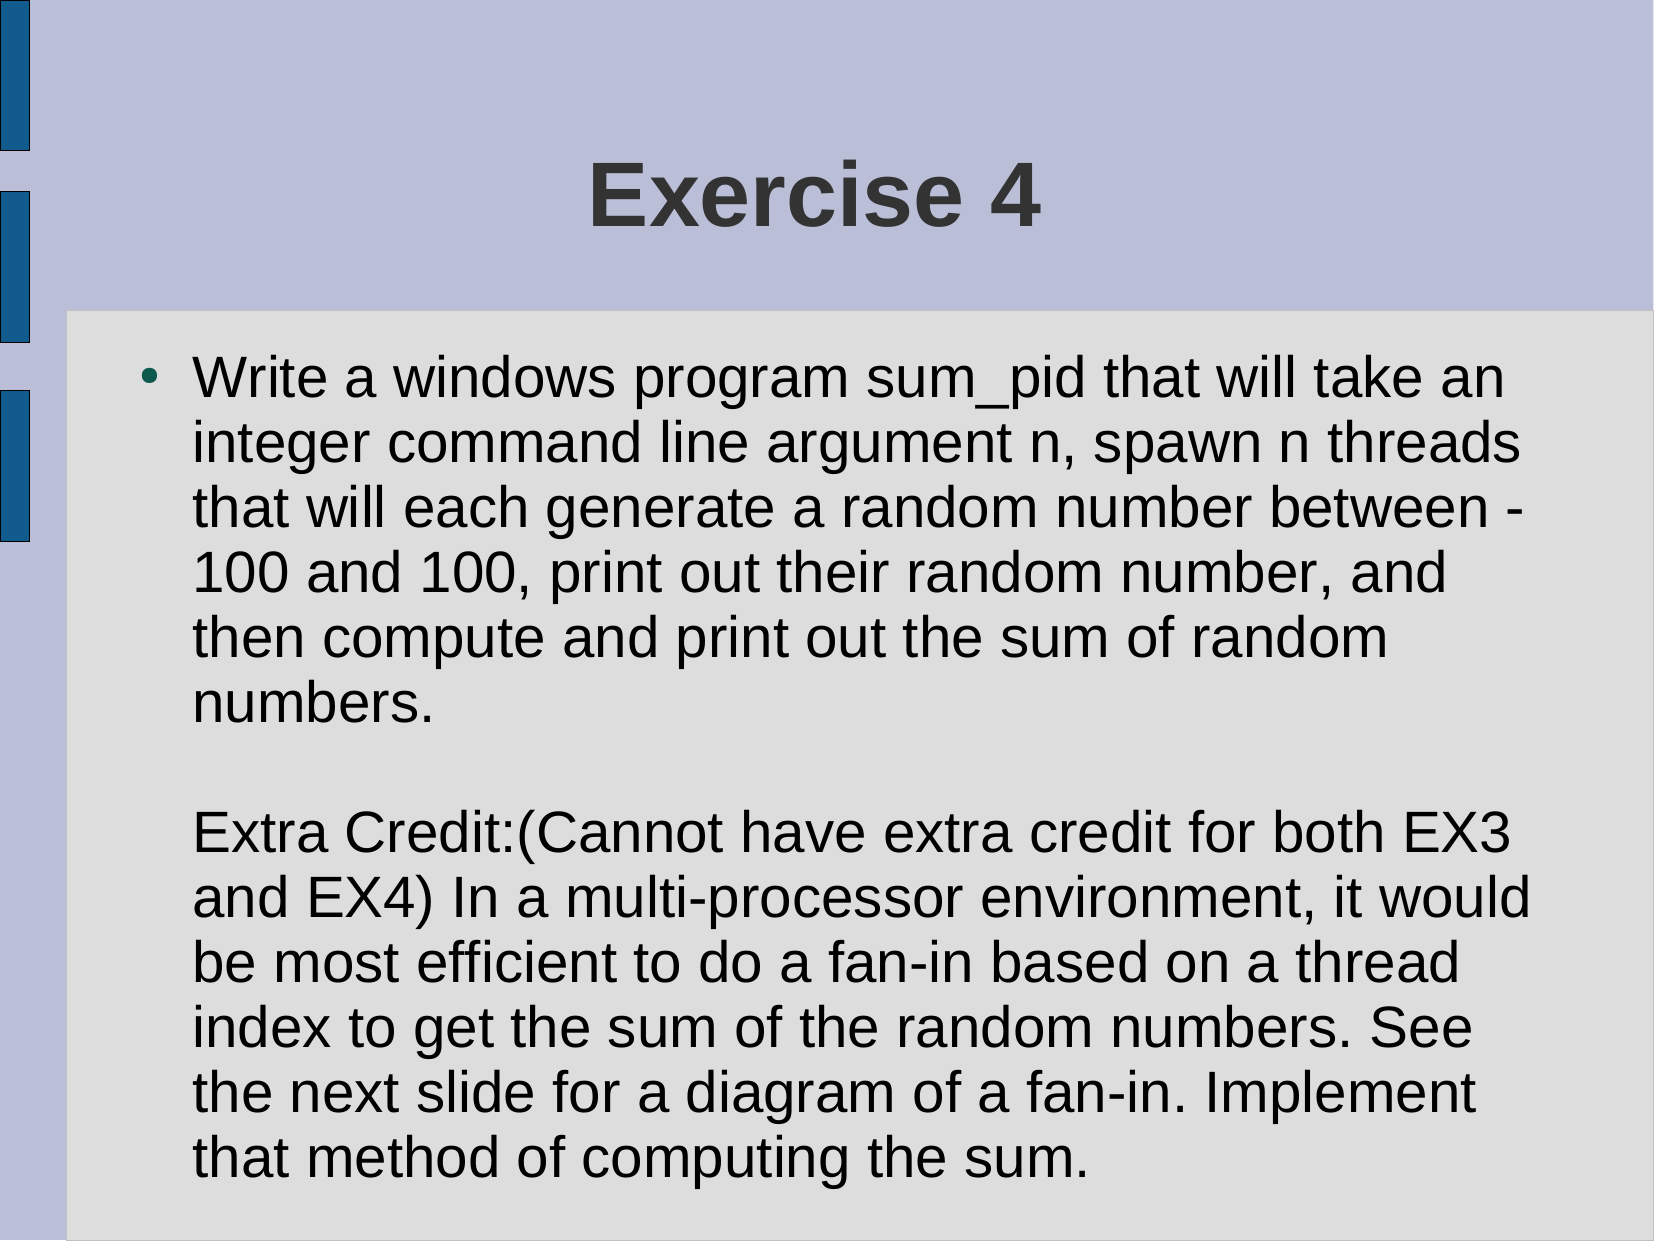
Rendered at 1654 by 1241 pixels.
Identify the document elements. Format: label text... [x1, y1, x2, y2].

title Exercise 4 [121, 91, 1534, 299]
list Write a windows program sum_pid that will take an integer command line argument n, spawn n threads that will each generate a random number between -100 and 100, print out their random number, and then compute and print out the sum of random numbers. Extra Credit:(Cannot have extra credit for both EX3 and EX4) In a multi-processor environment, it would be most efficient to do a fan-in based on a thread index to get the sum of the random numbers. See the next slide for a diagram of a fan-in. Implement that method of computing the sum. [121, 344, 1534, 1191]
